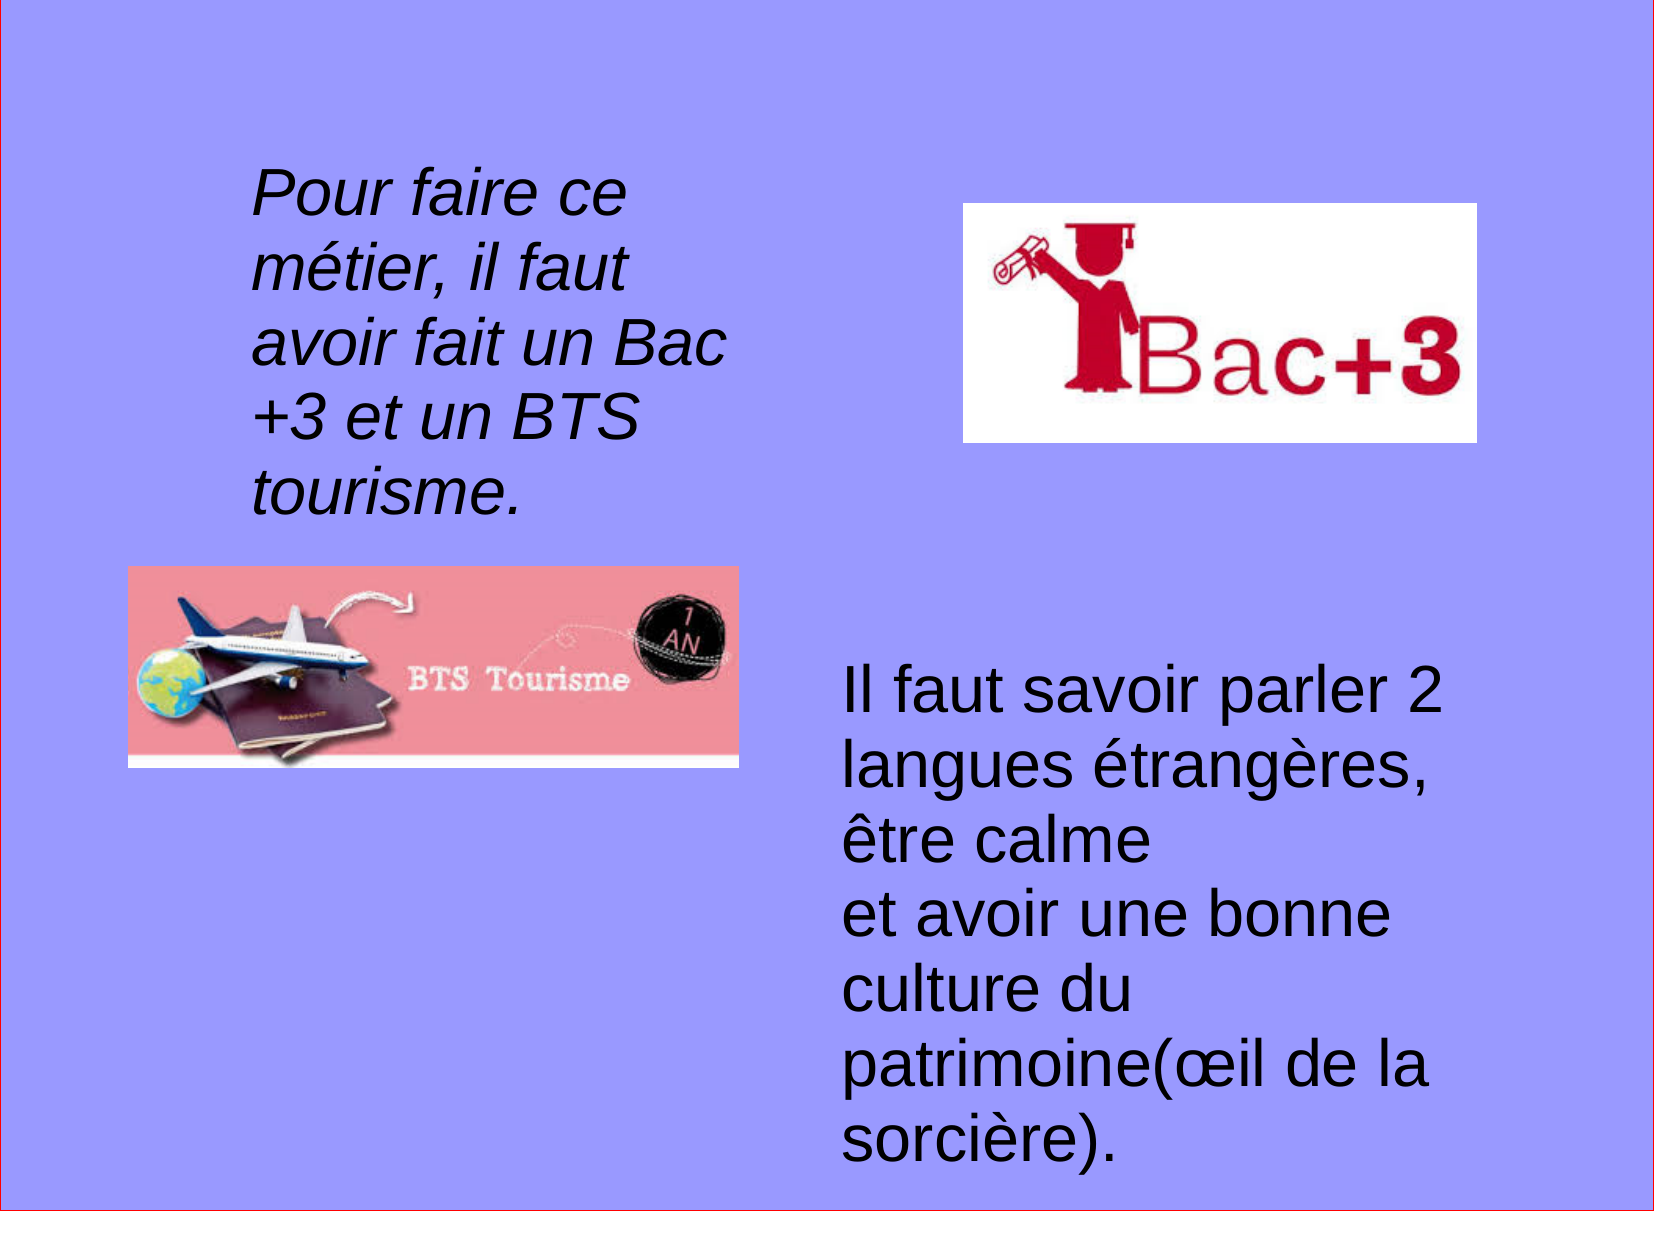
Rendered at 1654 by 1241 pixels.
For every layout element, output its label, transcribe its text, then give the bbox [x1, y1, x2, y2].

text_box [0, 0, 1654, 1211]
picture [963, 203, 1477, 443]
text_box Il faut savoir parler 2 langues étrangères, être calme et avoir une bonne culture du patrimoine(œil de la sorcière). [826, 644, 1536, 1183]
text_box Pour faire ce métier, il faut avoir fait un Bac +3 et un BTS tourisme. [236, 147, 798, 537]
picture [128, 566, 739, 768]
